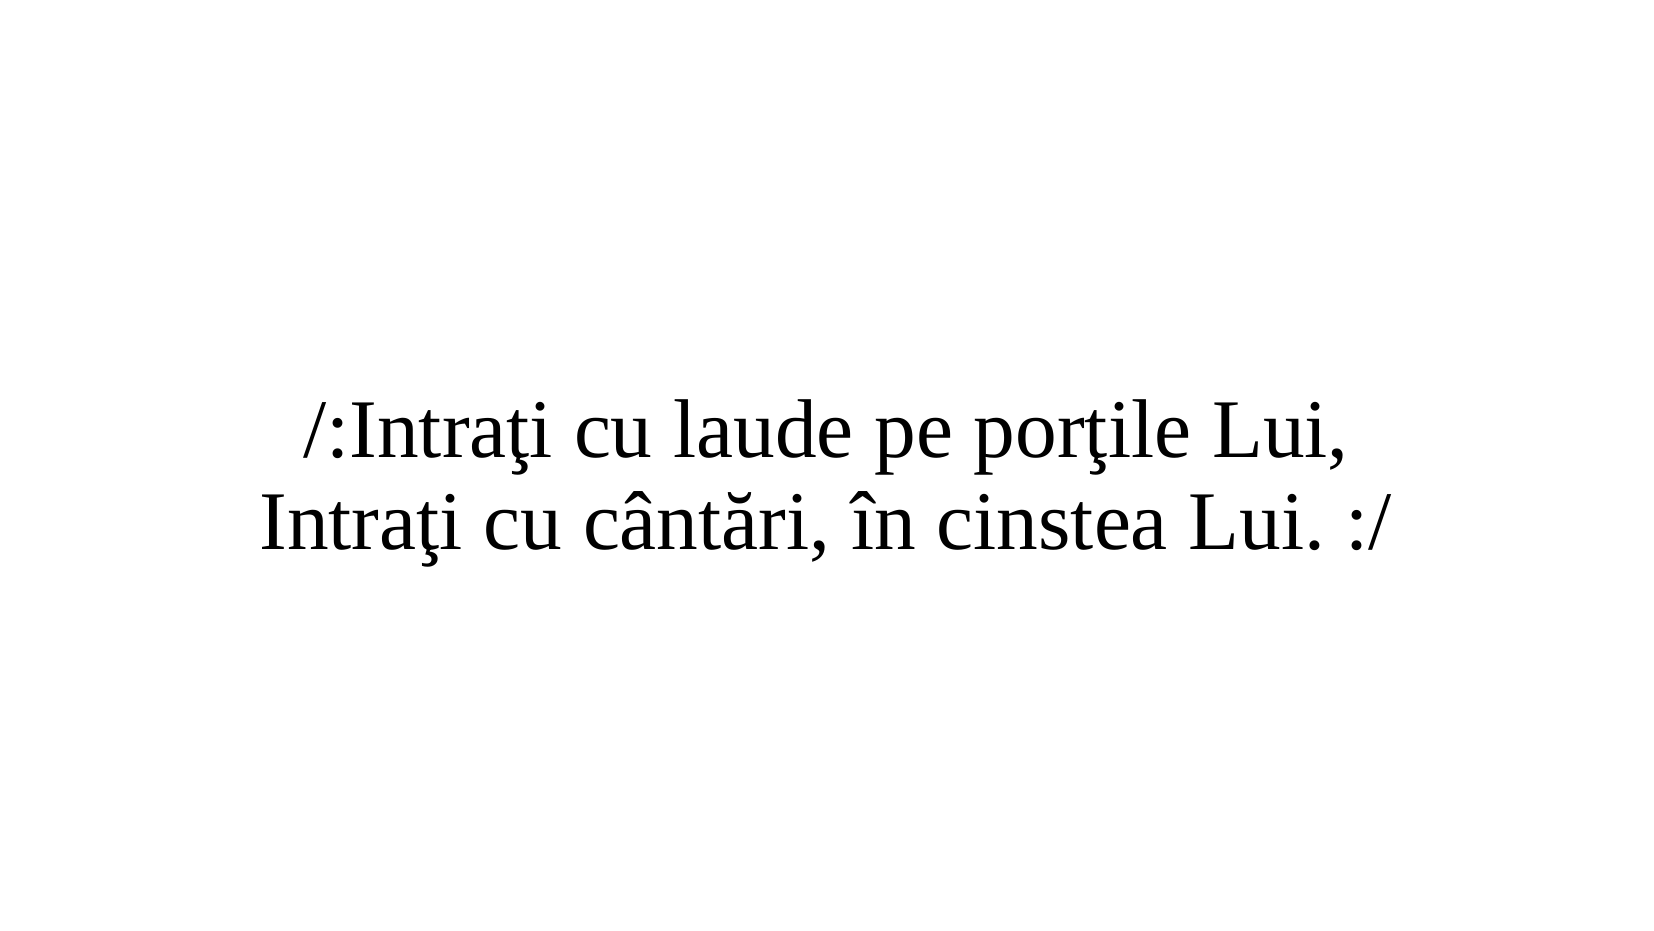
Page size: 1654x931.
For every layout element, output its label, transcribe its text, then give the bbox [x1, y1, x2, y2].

subtitle /:Intraţi cu laude pe porţile Lui, Intraţi cu cântări, în cinstea Lui. :/ [165, 205, 1489, 745]
